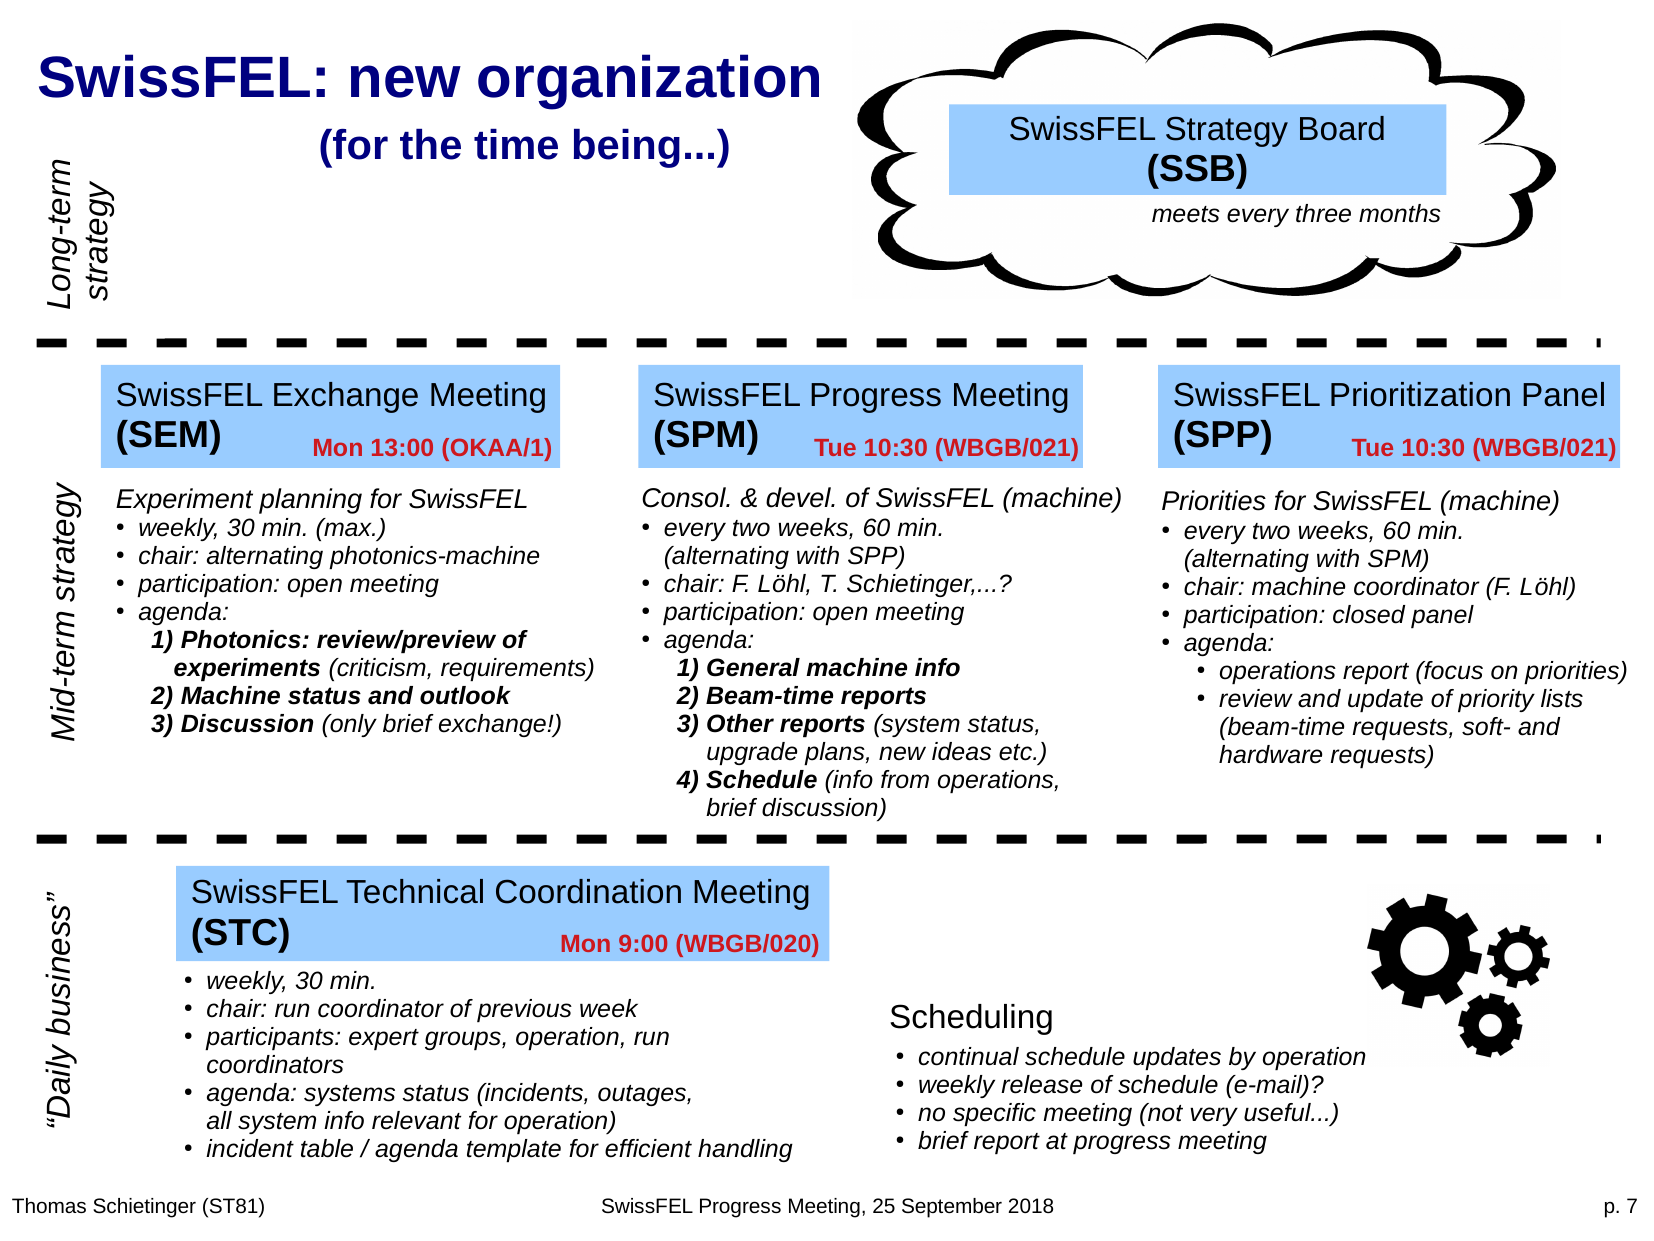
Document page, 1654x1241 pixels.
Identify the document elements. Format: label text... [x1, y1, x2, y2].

text_box Experiment planning for SwissFEL weekly, 30 min. (max.) chair: alternating photonics-machine participation: open meeting agenda: Photonics: review/preview of experiments (criticism, requirements) Machine status and outlook Discussion (only brief exchange!) [101, 476, 611, 774]
text_box weekly, 30 min. chair: run coordinator of previous week participants: expert groups, operation, run coordinators agenda: systems status (incidents, outages, all system info relevant for operation) incident table / agenda template for efficient handling [169, 959, 810, 1170]
text_box continual schedule updates by operation weekly release of schedule (e-mail)? no specific meeting (not very useful...) brief report at progress meeting [880, 1035, 1458, 1163]
text_box Scheduling [863, 992, 1081, 1042]
text_box Mon 9:00 (WBGB/020) [545, 922, 836, 966]
text_box Tue 10:30 (WBGB/021) [799, 426, 1099, 470]
text_box SwissFEL Technical Coordination Meeting (STC) [176, 865, 830, 959]
title SwissFEL: new organization (for the time being...) [37, 12, 914, 204]
text_box meets every three months [1137, 191, 1464, 235]
text_box Mid-term strategy [37, 436, 95, 758]
text_box SwissFEL Exchange Meeting (SEM) [100, 364, 561, 468]
text_box “Daily business” [32, 859, 90, 1146]
text_box Tue 10:30 (WBGB/021) [1336, 426, 1636, 470]
text_box SwissFEL Strategy Board (SSB) [949, 104, 1447, 195]
picture [1367, 884, 1550, 1067]
text_box Mon 13:00 (OKAA/1) [297, 426, 576, 470]
text_box SwissFEL Progress Meeting (SPM) [638, 364, 1083, 468]
text_box SwissFEL Prioritization Panel (SPP) [1158, 364, 1621, 468]
picture [852, 20, 1561, 299]
text_box Priorities for SwissFEL (machine) every two weeks, 60 min. (alternating with SPM) chair: machine coordinator (F. Löhl) participation: closed panel agenda: operations report (focus on priorities) review and update of priority lists (beam-time requests, soft- and hardware requests) [1146, 478, 1644, 776]
text_box Long-term strategy [32, 121, 132, 326]
text_box Consol. & devel. of SwissFEL (machine) every two weeks, 60 min. (alternating with SPP) chair: F. Löhl, T. Schietinger,...? participation: open meeting agenda: General machine info Beam-time reports Other reports (system status, upgrade plans, new ideas etc.) Schedule (info from operations, brief discussion) [626, 476, 1138, 830]
